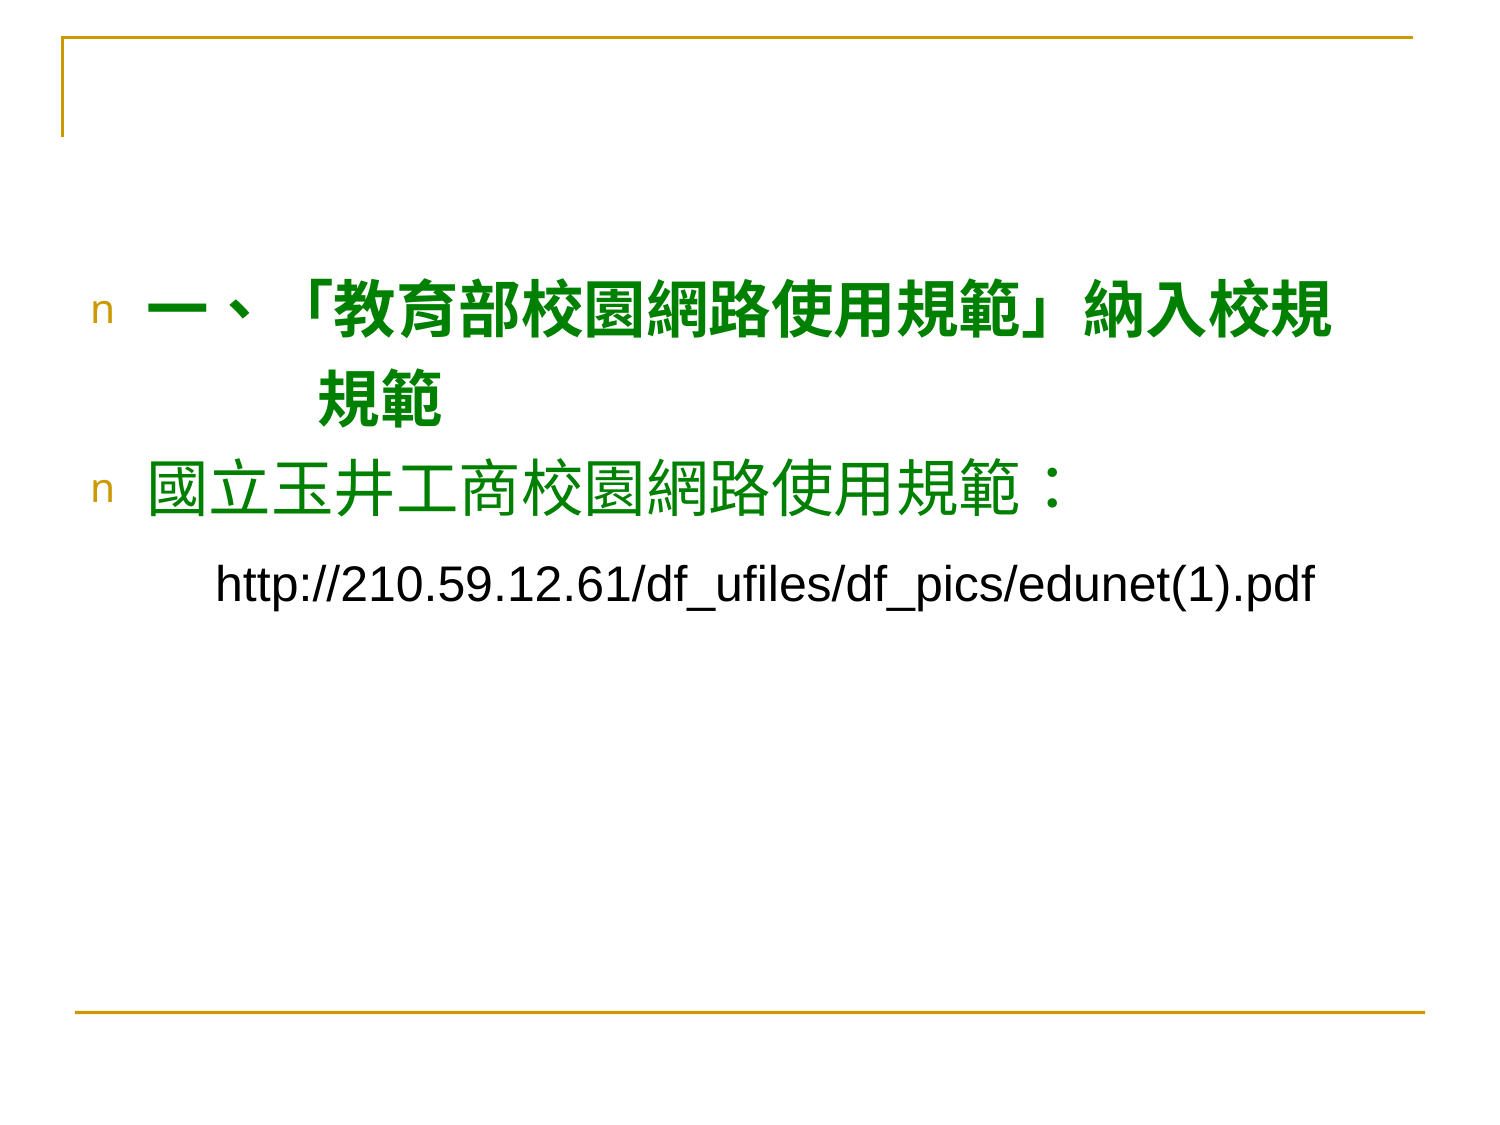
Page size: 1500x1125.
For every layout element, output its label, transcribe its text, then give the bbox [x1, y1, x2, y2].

list 一、「教育部校園網路使用規範」納入校規 規範 國立玉井工商校園網路使用規範： http://210.59.12.61/df_ufiles/df_pics/edunet(1).pdf [75, 262, 1426, 894]
